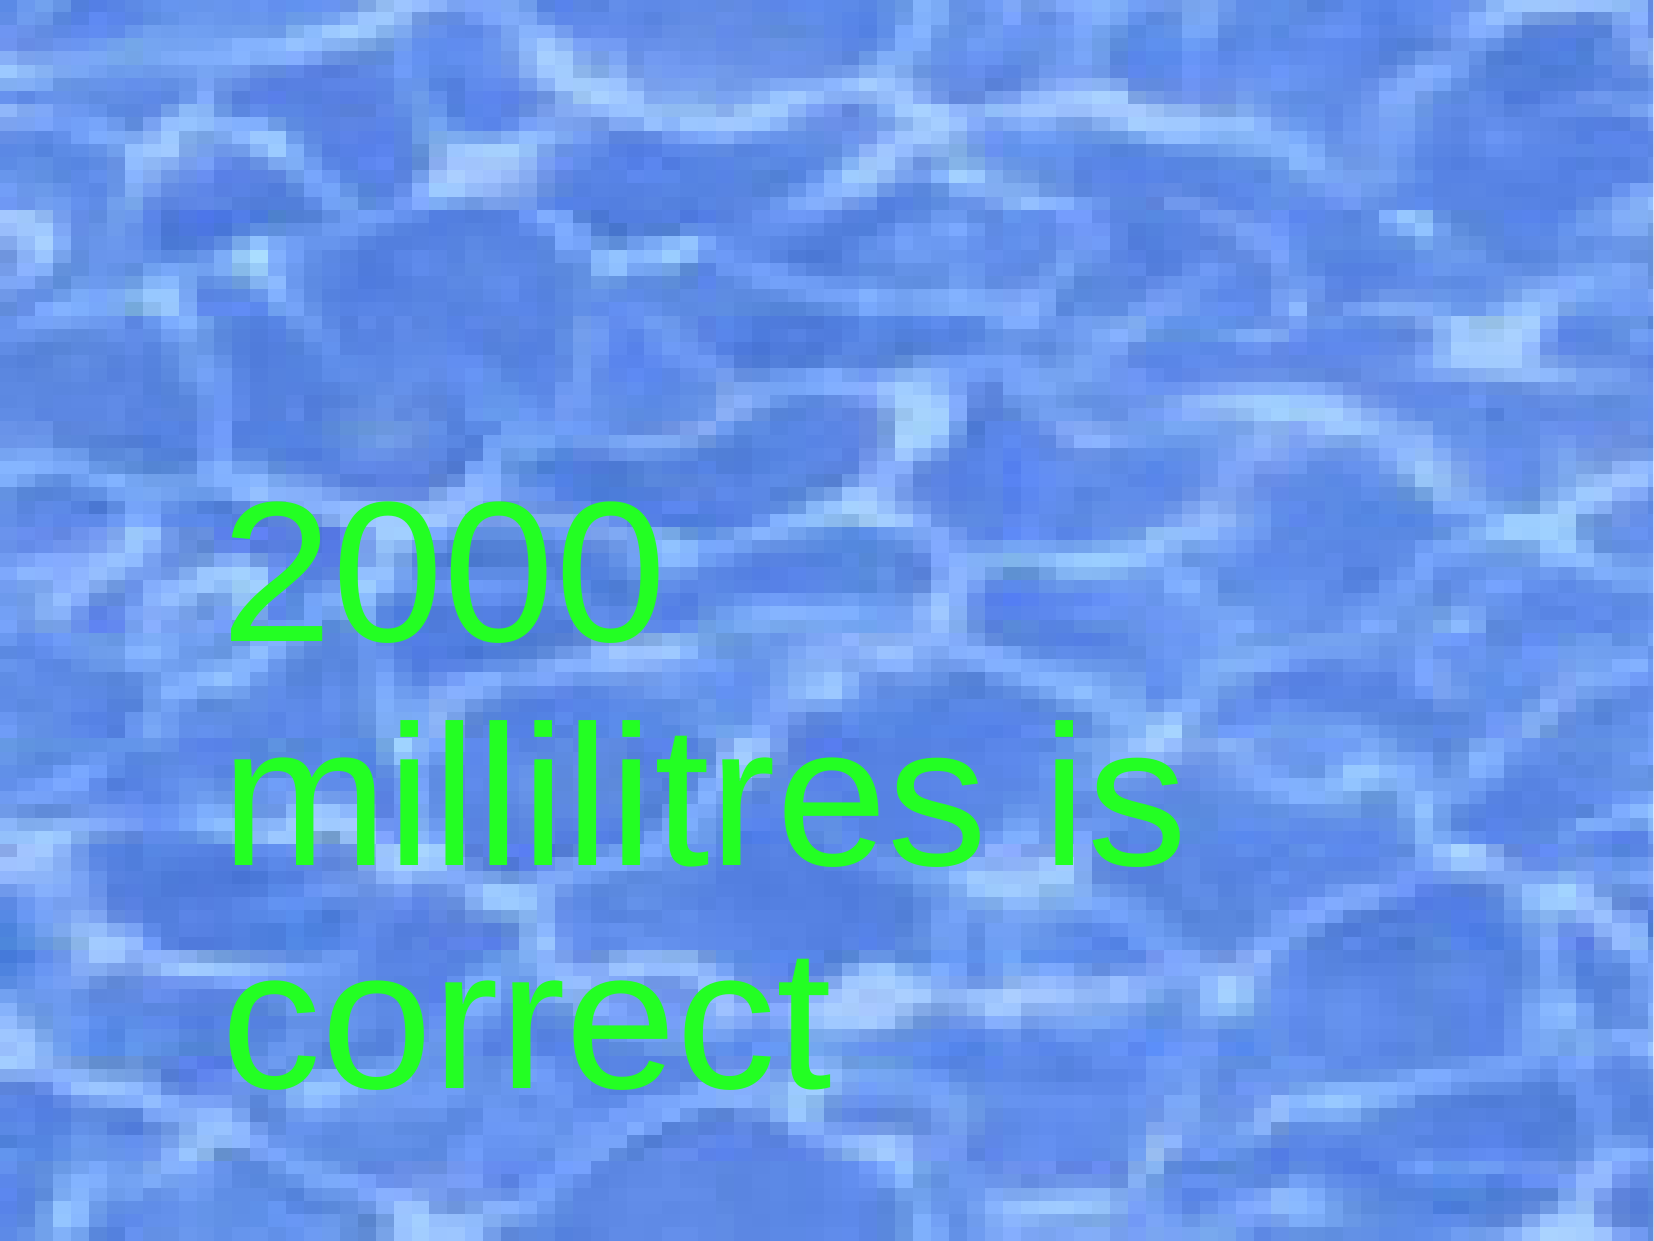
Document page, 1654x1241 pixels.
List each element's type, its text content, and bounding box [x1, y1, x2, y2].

picture [0, 0, 1654, 1241]
text_box 2000 millilitres is correct [206, 453, 1477, 1139]
